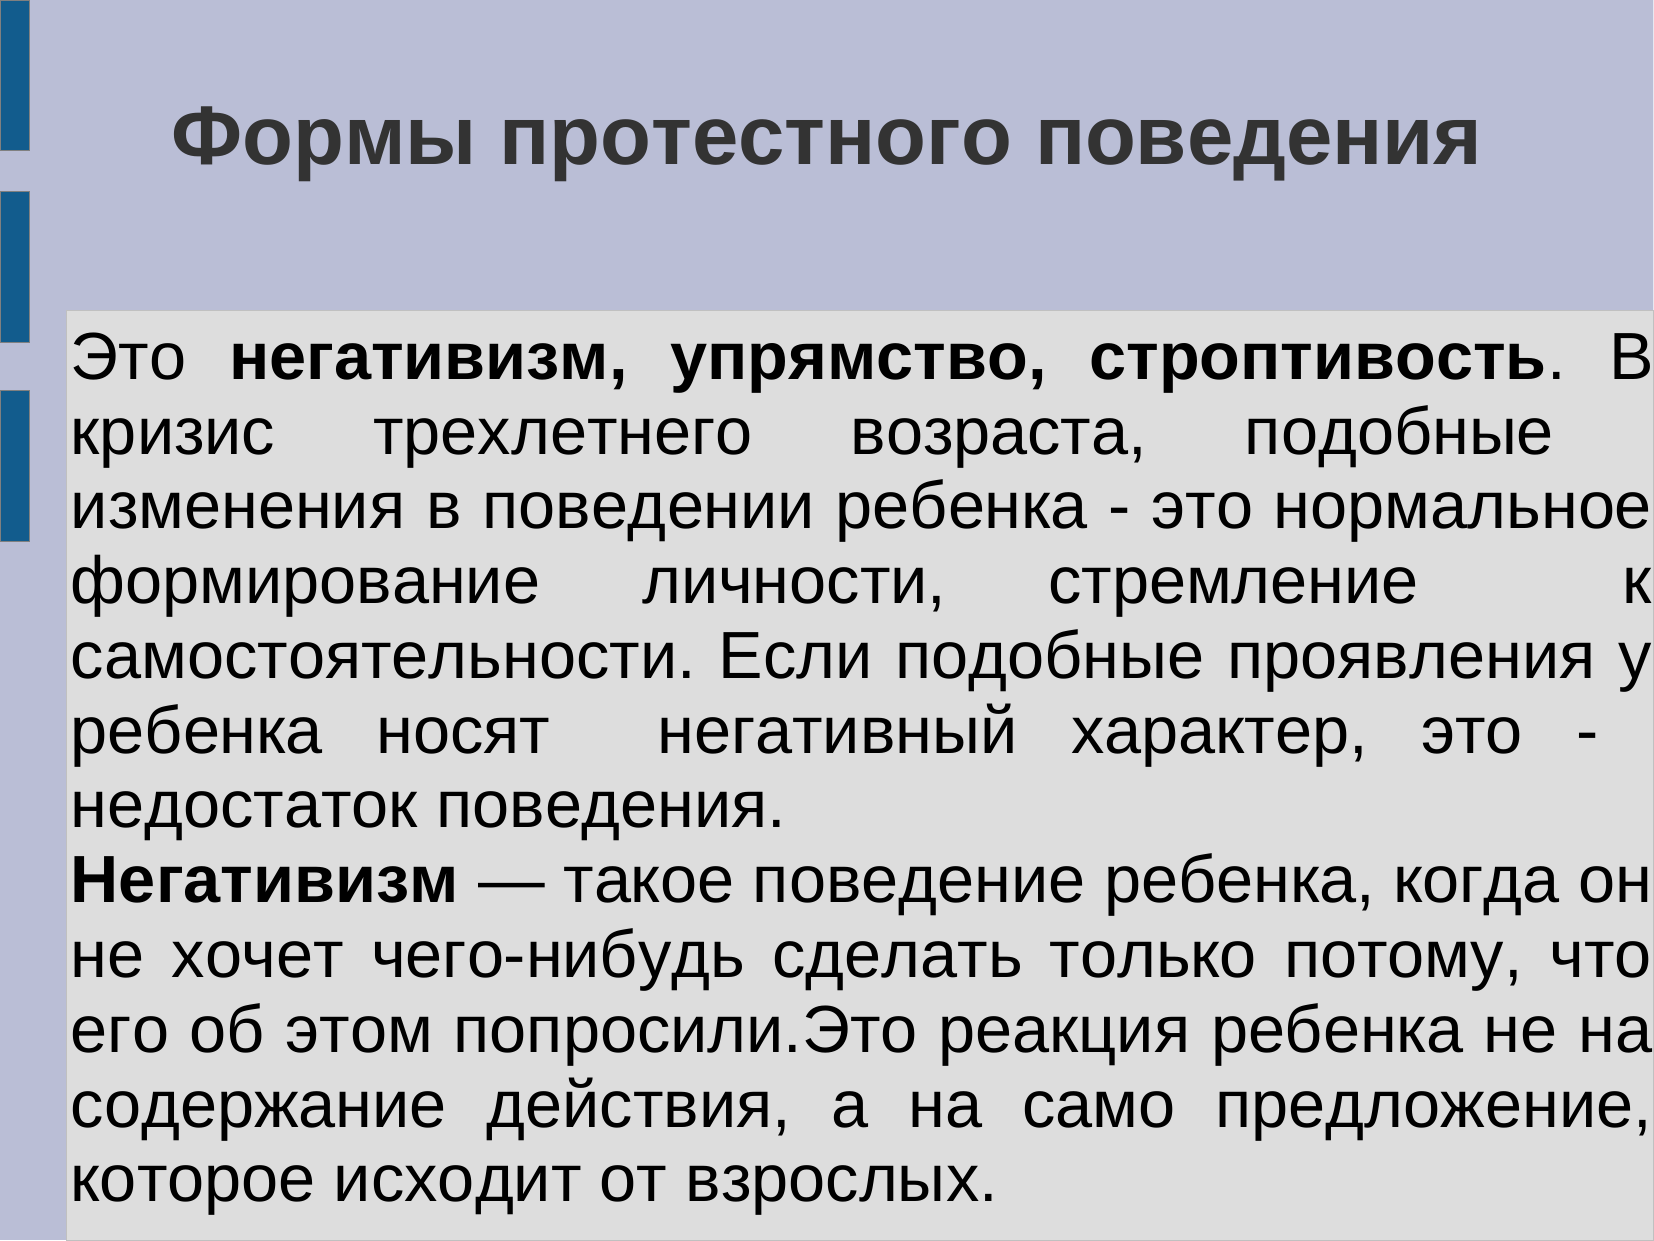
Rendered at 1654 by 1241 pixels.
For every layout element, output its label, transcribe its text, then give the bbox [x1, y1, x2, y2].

list Это негативизм, упрямство, строптивость. В кризис трехлетнего возраста, подобные изменения в поведении ребенка - это нормальное формирование личности, стремление к самостоятельности. Если подобные проявления у ребенка носят негативный характер, это - недостаток поведения. Негативизм — такое поведение ребенка, когда он не хочет чего-нибудь сделать только потому, что его об этом попросили.Это реакция ребенка не на содержание действия, а на само предложение, которое исходит от взрослых. [0, 318, 1654, 1241]
title Формы протестного поведения [121, 0, 1534, 276]
